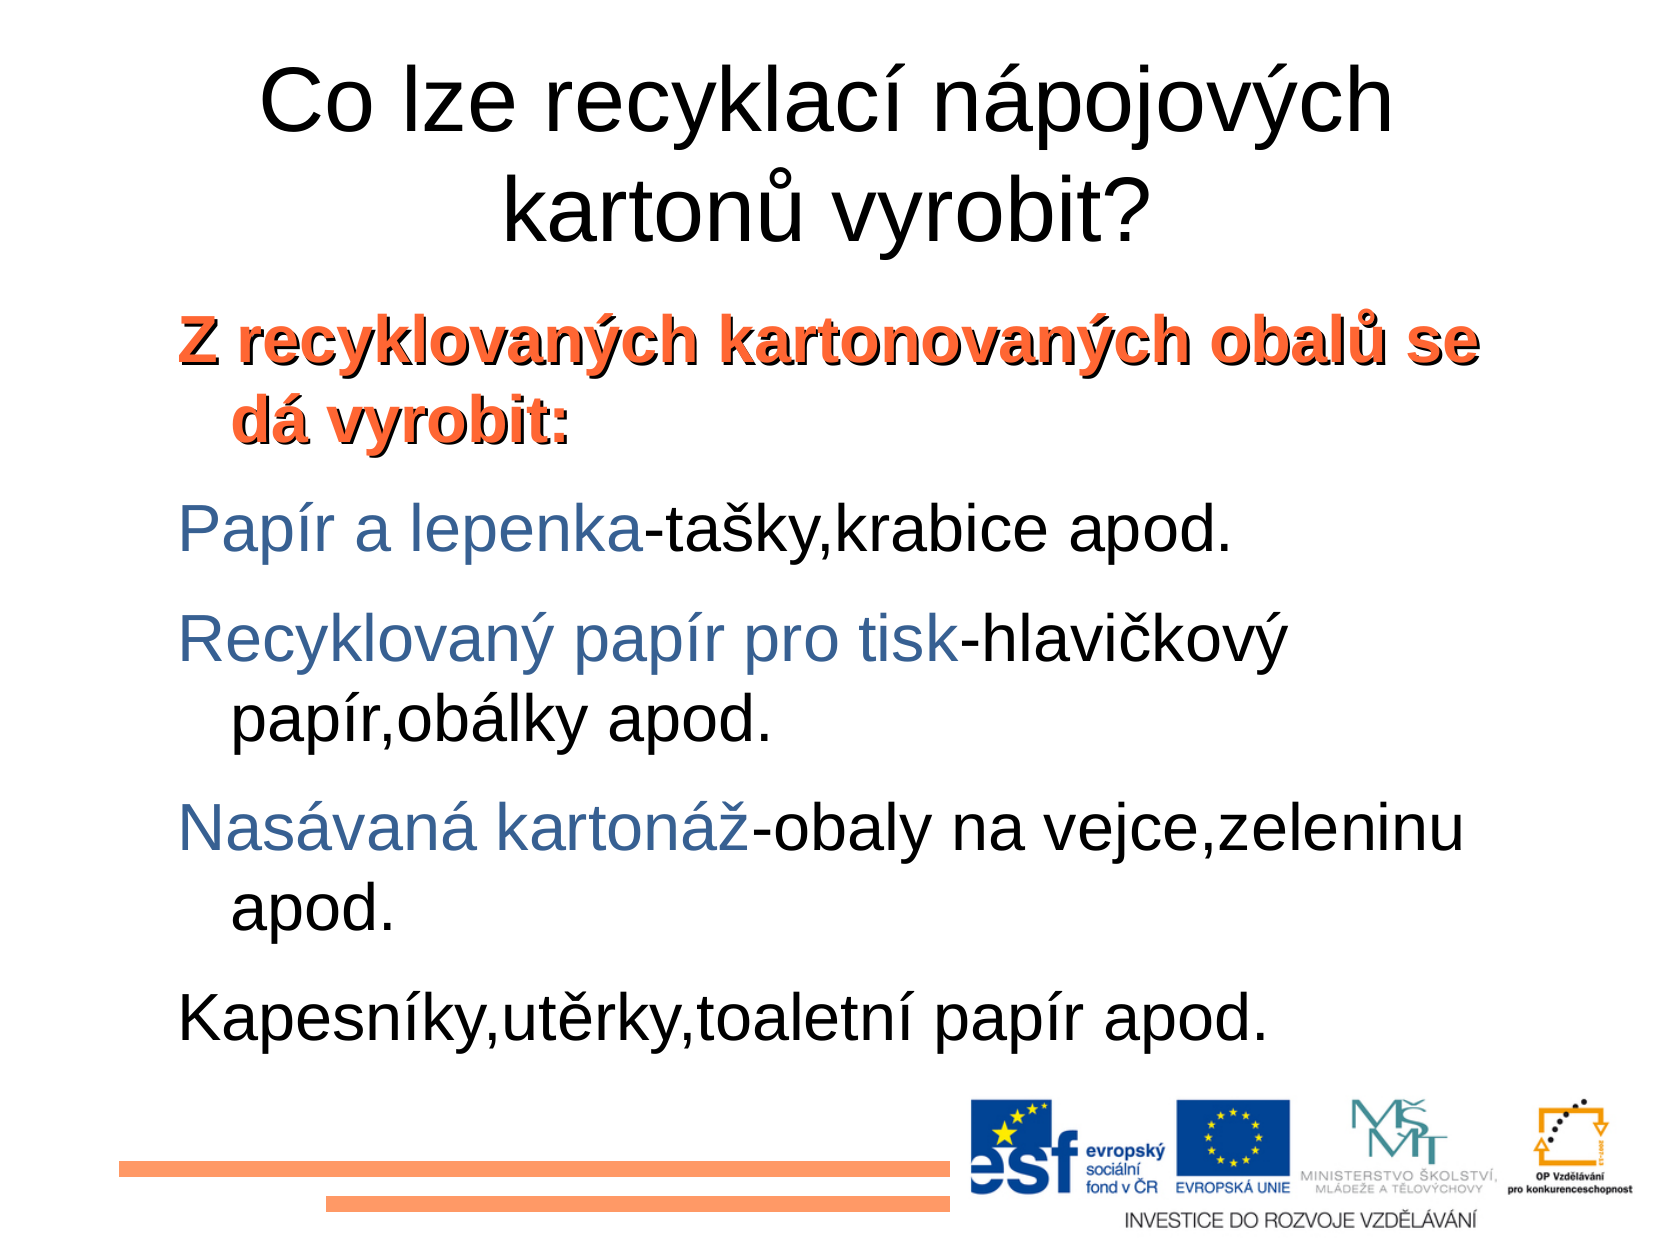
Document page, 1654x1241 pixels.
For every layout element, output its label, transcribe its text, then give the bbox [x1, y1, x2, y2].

list Z recyklovaných kartonovaných obalů se dá vyrobit: Papír a lepenka-tašky,krabice apod. Recyklovaný papír pro tisk-hlavičkový papír,obálky apod. Nasávaná kartonáž-obaly na vejce,zeleninu apod. Kapesníky,utěrky,toaletní papír apod. [88, 295, 1562, 1241]
title Co lze recyklací nápojových kartonů vyrobit? [121, 46, 1534, 254]
picture [950, 1086, 1654, 1241]
